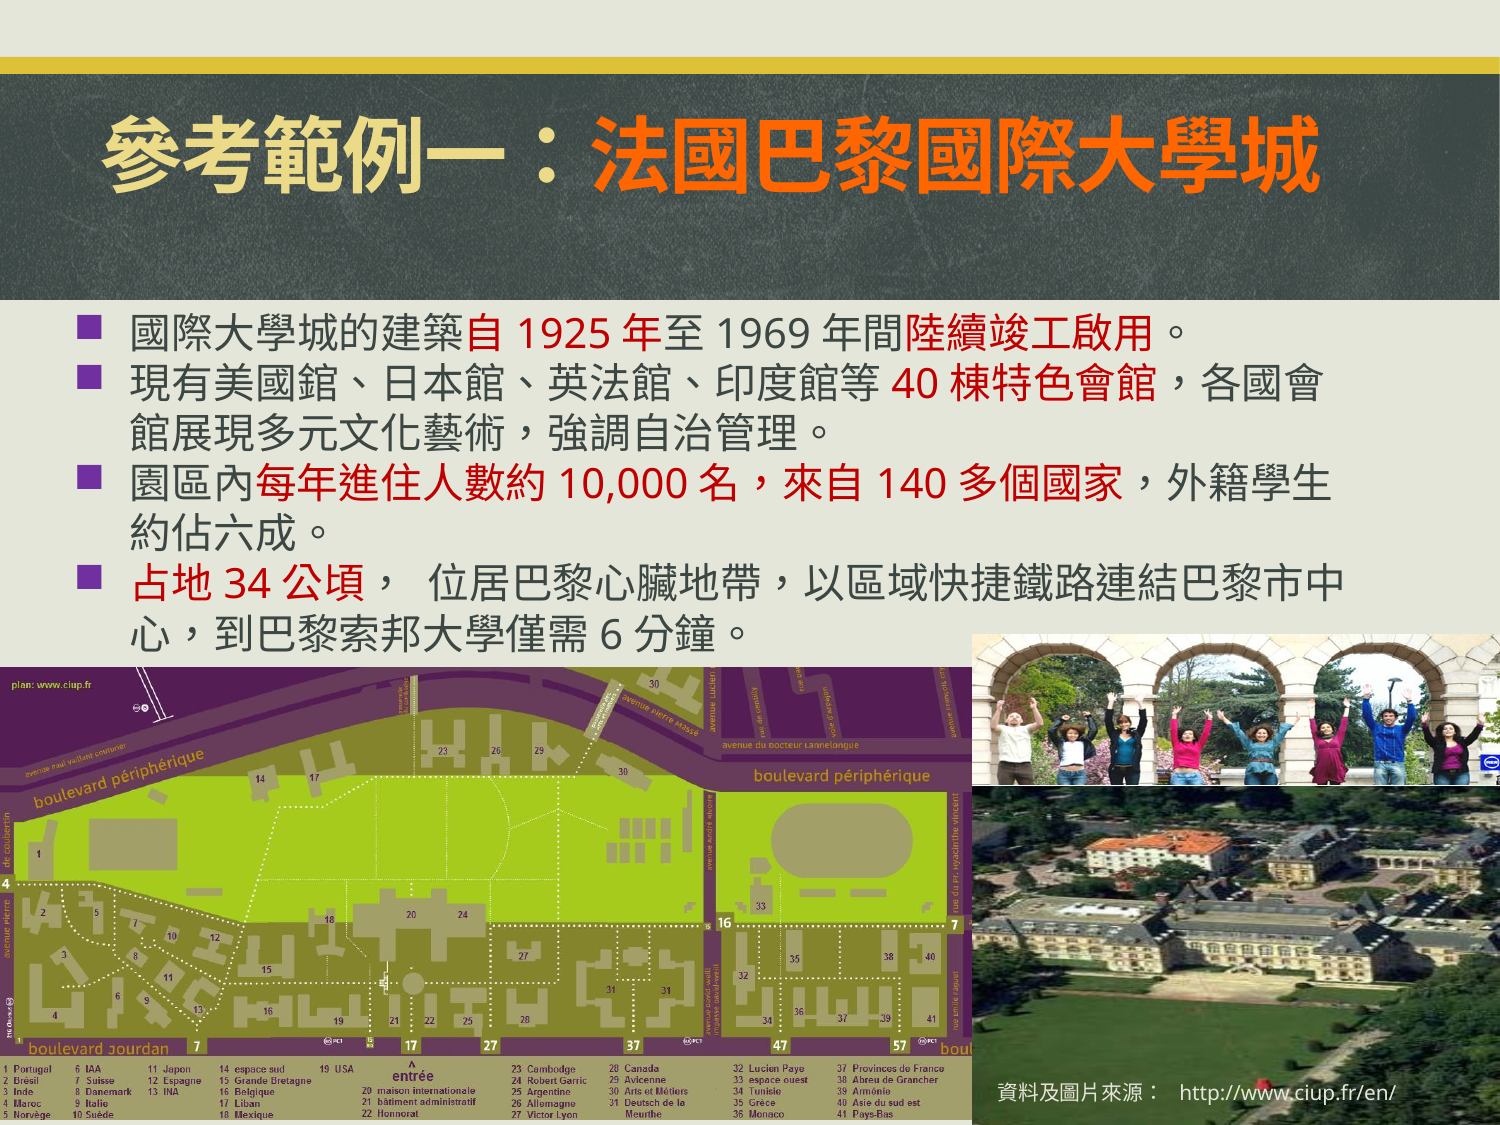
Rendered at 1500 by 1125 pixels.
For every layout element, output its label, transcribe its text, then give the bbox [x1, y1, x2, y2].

picture [0, 634, 1500, 1125]
text_box 國際大學城的建築自1925年至1969年間陸續竣工啟用。 現有美國錧、日本館、英法館、印度館等40棟特色會館，各國會館展現多元文化藝術，強調自治管理。 園區內每年進住人數約10,000名，來自140多個國家，外籍學生約佔六成。 占地34公頃， 位居巴黎心臟地帶，以區域快捷鐵路連結巴黎市中心，到巴黎索邦大學僅需6分鐘。 [58, 299, 1372, 645]
text_box 資料及圖片來源： http://www.ciup.fr/en/ [983, 1072, 1412, 1113]
text_box 參考範例一：法國巴黎國際大學城 [84, 103, 1500, 309]
picture [0, 74, 1500, 300]
